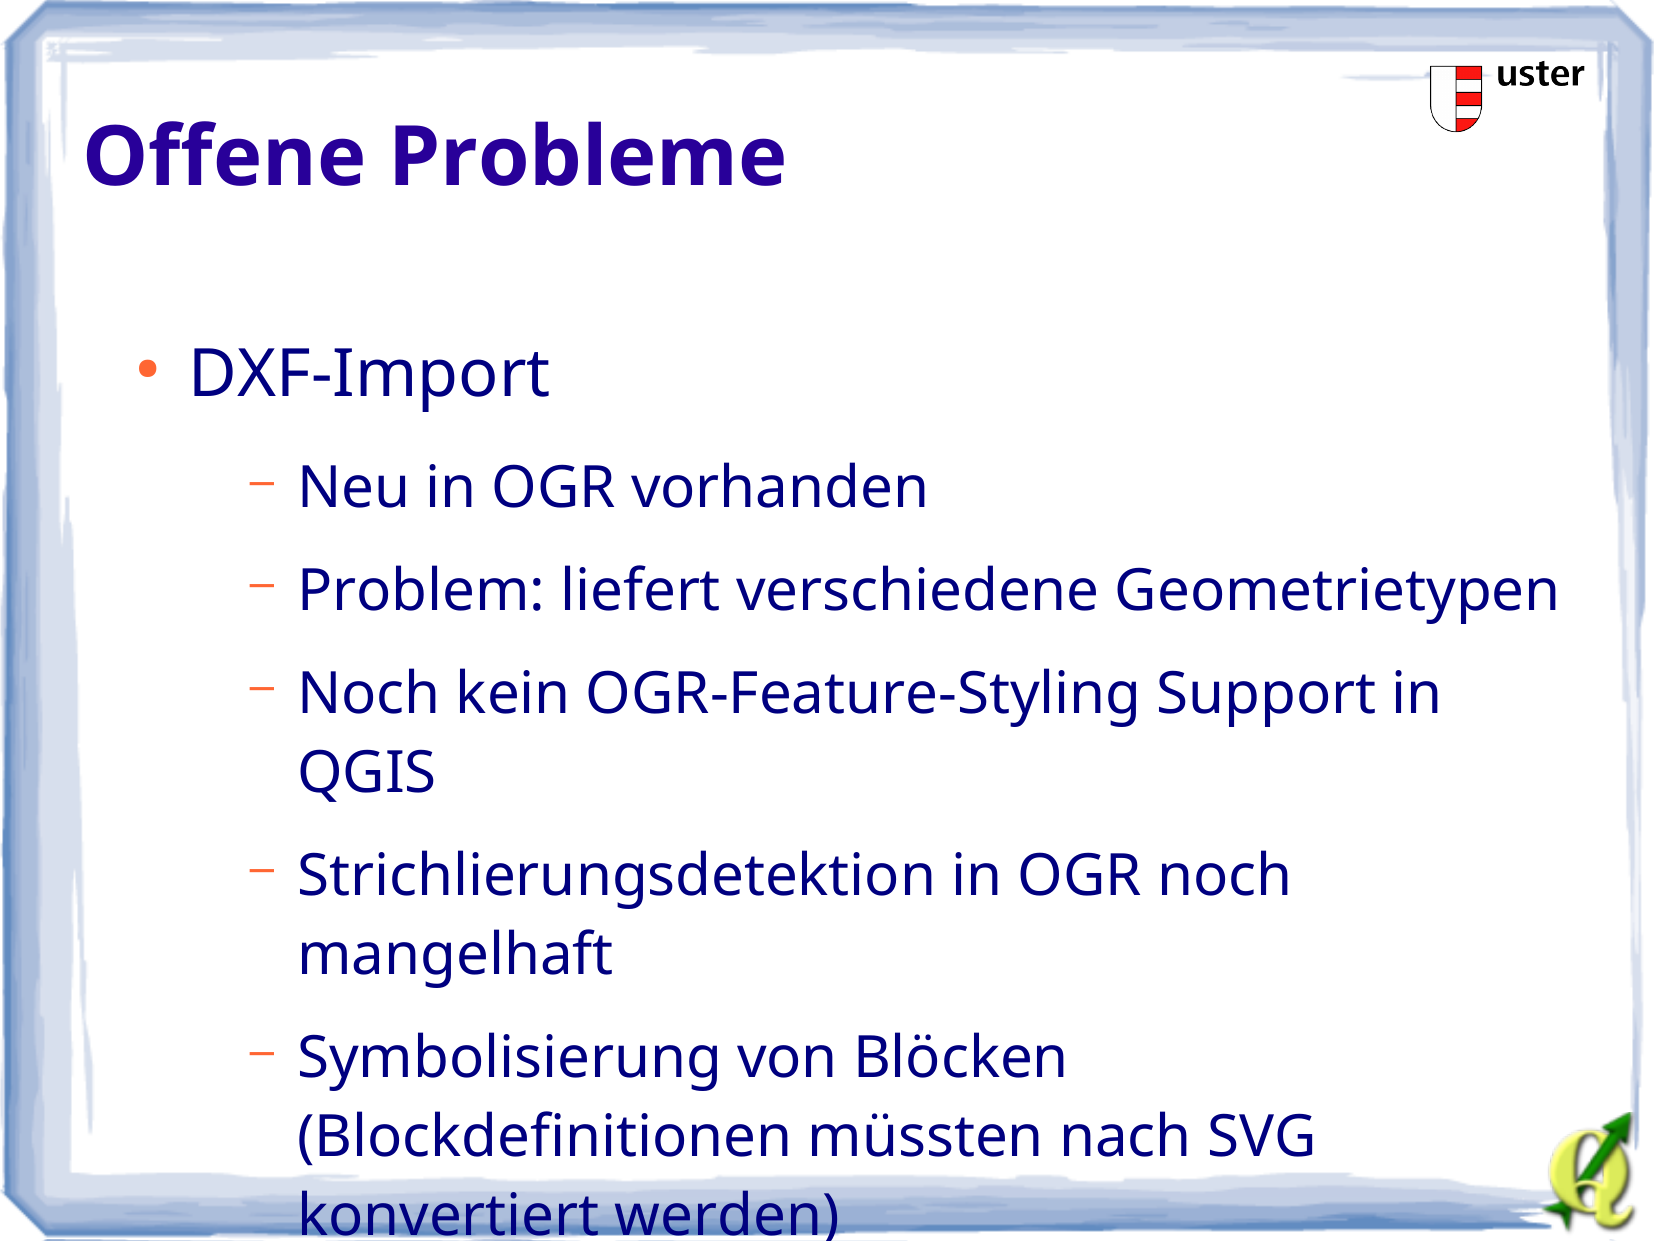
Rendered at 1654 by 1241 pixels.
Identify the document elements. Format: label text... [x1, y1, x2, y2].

picture [0, 0, 1654, 1241]
title Offene Probleme [82, 56, 1571, 250]
list DXF-Import Neu in OGR vorhanden Problem: liefert verschiedene Geometrietypen Noch kein OGR-Feature-Styling Support in QGIS Strichlierungsdetektion in OGR noch mangelhaft Symbolisierung von Blöcken (Blockdefinitionen müssten nach SVG konvertiert werden) [118, 324, 1571, 1129]
